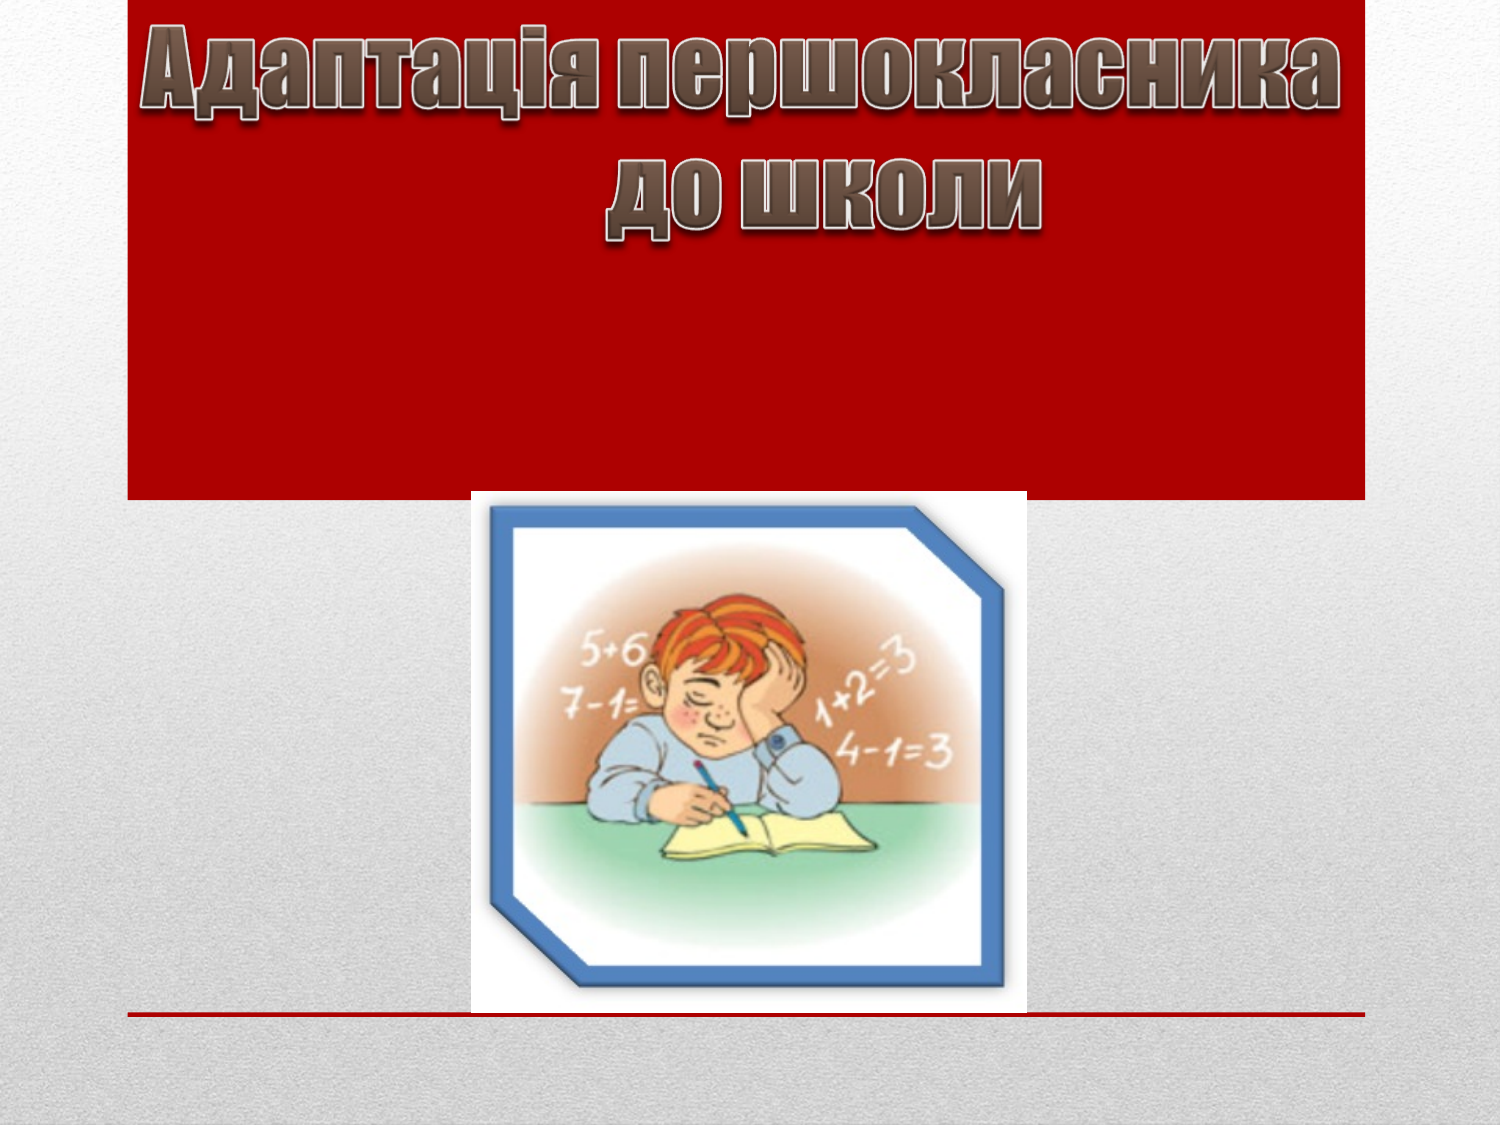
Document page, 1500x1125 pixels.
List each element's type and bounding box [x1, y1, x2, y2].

picture [46, 0, 1452, 327]
picture [471, 491, 1027, 1013]
